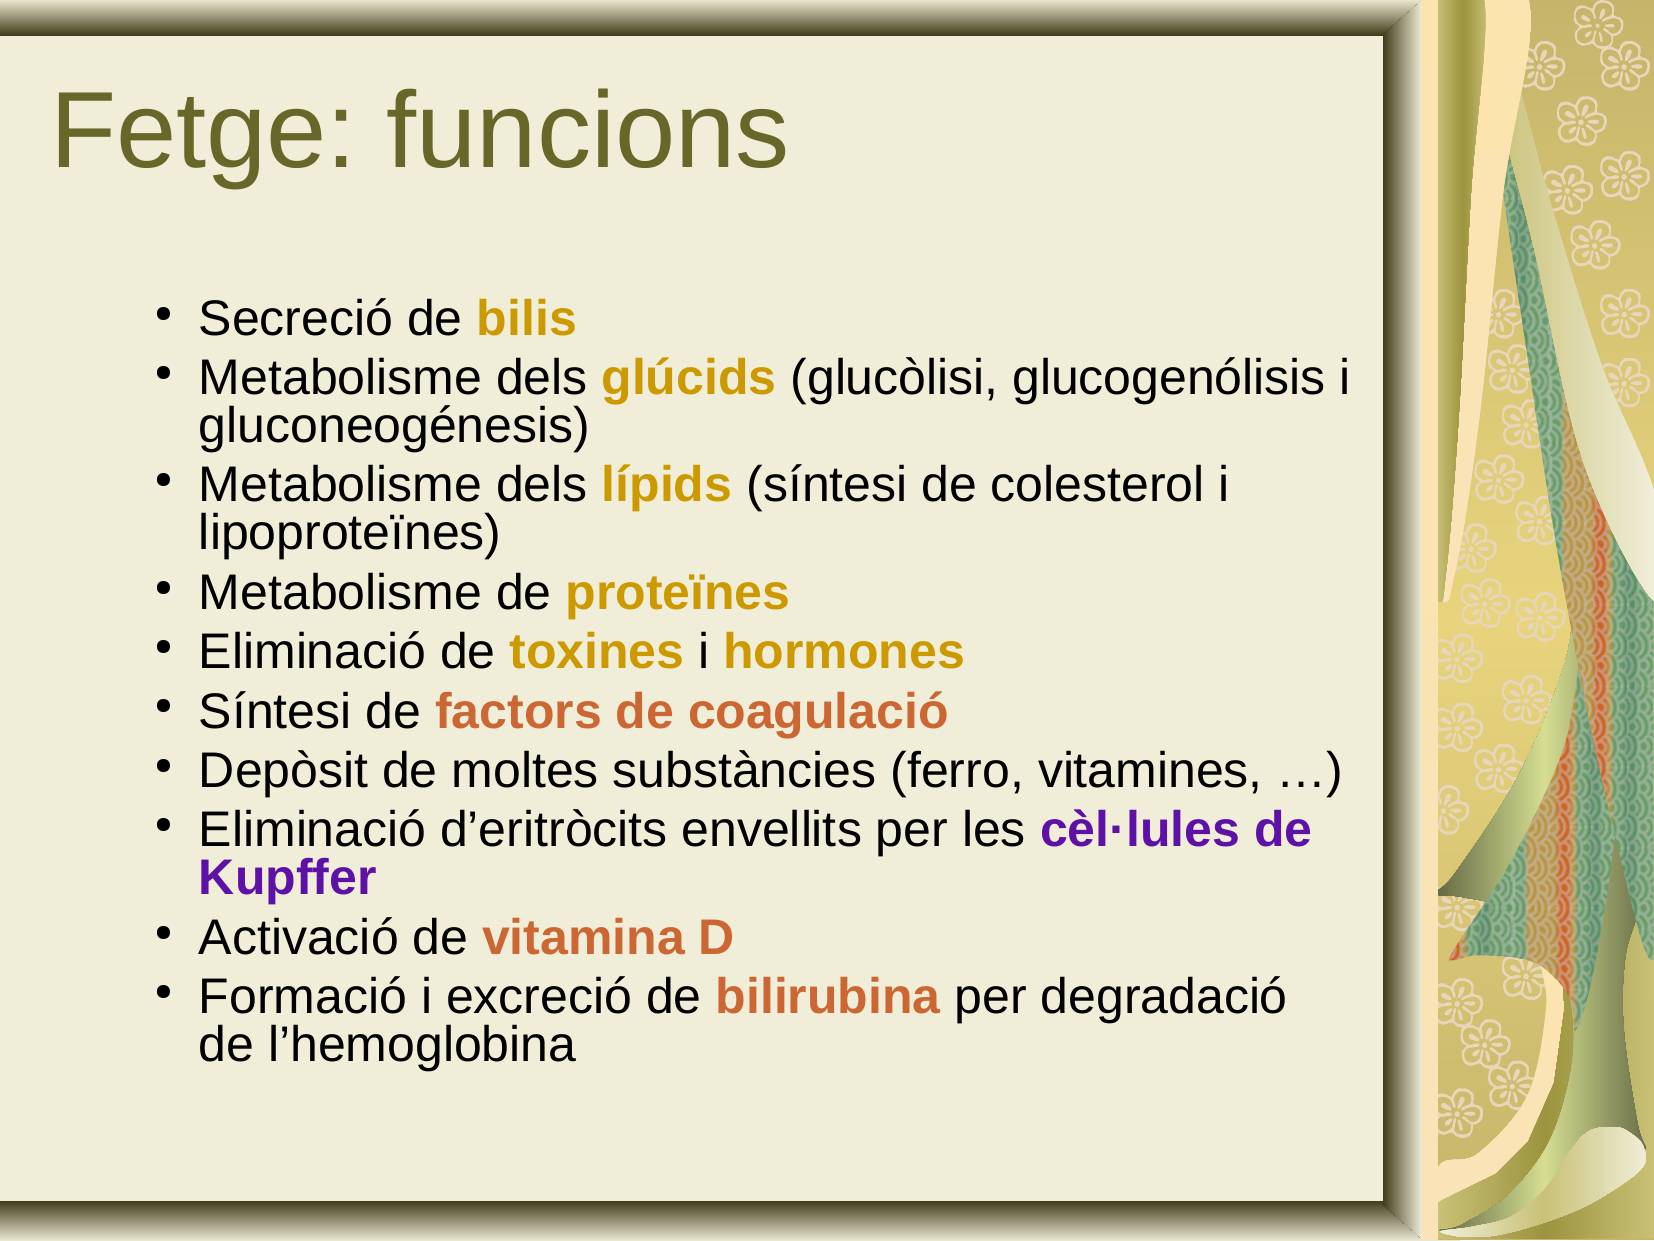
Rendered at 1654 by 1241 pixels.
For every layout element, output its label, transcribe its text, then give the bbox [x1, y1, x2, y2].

text_box Secreció de bilis Metabolisme dels glúcids (glucòlisi, glucogenólisis i gluconeogénesis) Metabolisme dels lípids (síntesi de colesterol i lipoproteïnes) Metabolisme de proteïnes Eliminació de toxines i hormones Síntesi de factors de coagulació Depòsit de moltes substàncies (ferro, vitamines, …) Eliminació d’eritròcits envellits per les cèl·lules de Kupffer Activació de vitamina D Formació i excreció de bilirubina per degradació de l’hemoglobina [110, 289, 1371, 1098]
picture [1448, 156, 1654, 1032]
text_box Fetge: funcions [35, 41, 1485, 207]
